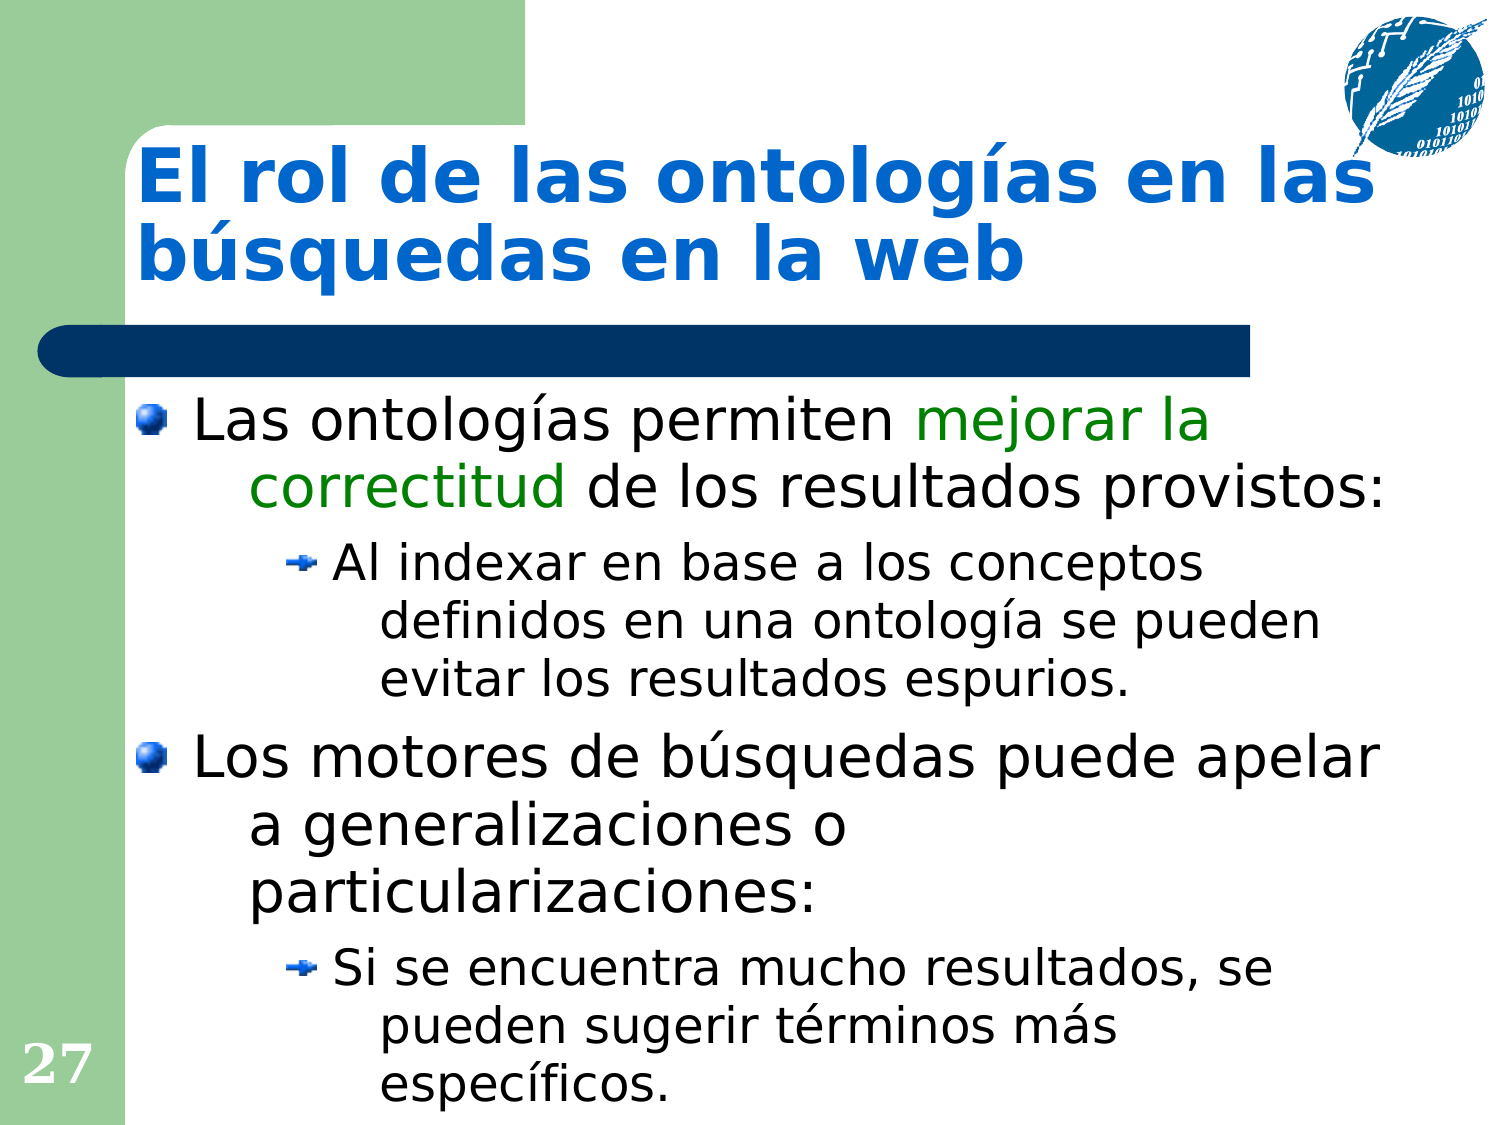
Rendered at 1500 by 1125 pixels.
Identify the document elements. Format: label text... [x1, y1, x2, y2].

picture [1436, 127, 1450, 136]
title El rol de las ontologías en las búsquedas en la web [135, 135, 1412, 301]
picture [1427, 138, 1431, 148]
picture [1416, 140, 1425, 149]
list Las ontologías permiten mejorar la correctitud de los resultados provistos: Al indexar en base a los conceptos definidos en una ontología se pueden evitar los resultados espurios. Los motores de búsquedas puede apelar a generalizaciones o particularizaciones: Si se encuentra mucho resultados, se pueden sugerir términos más específicos. Si no se encuentran resultados, se puede probar con palabras clave más genéricas. [136, 386, 1399, 1117]
picture [1341, 15, 1487, 172]
picture [1433, 139, 1440, 147]
